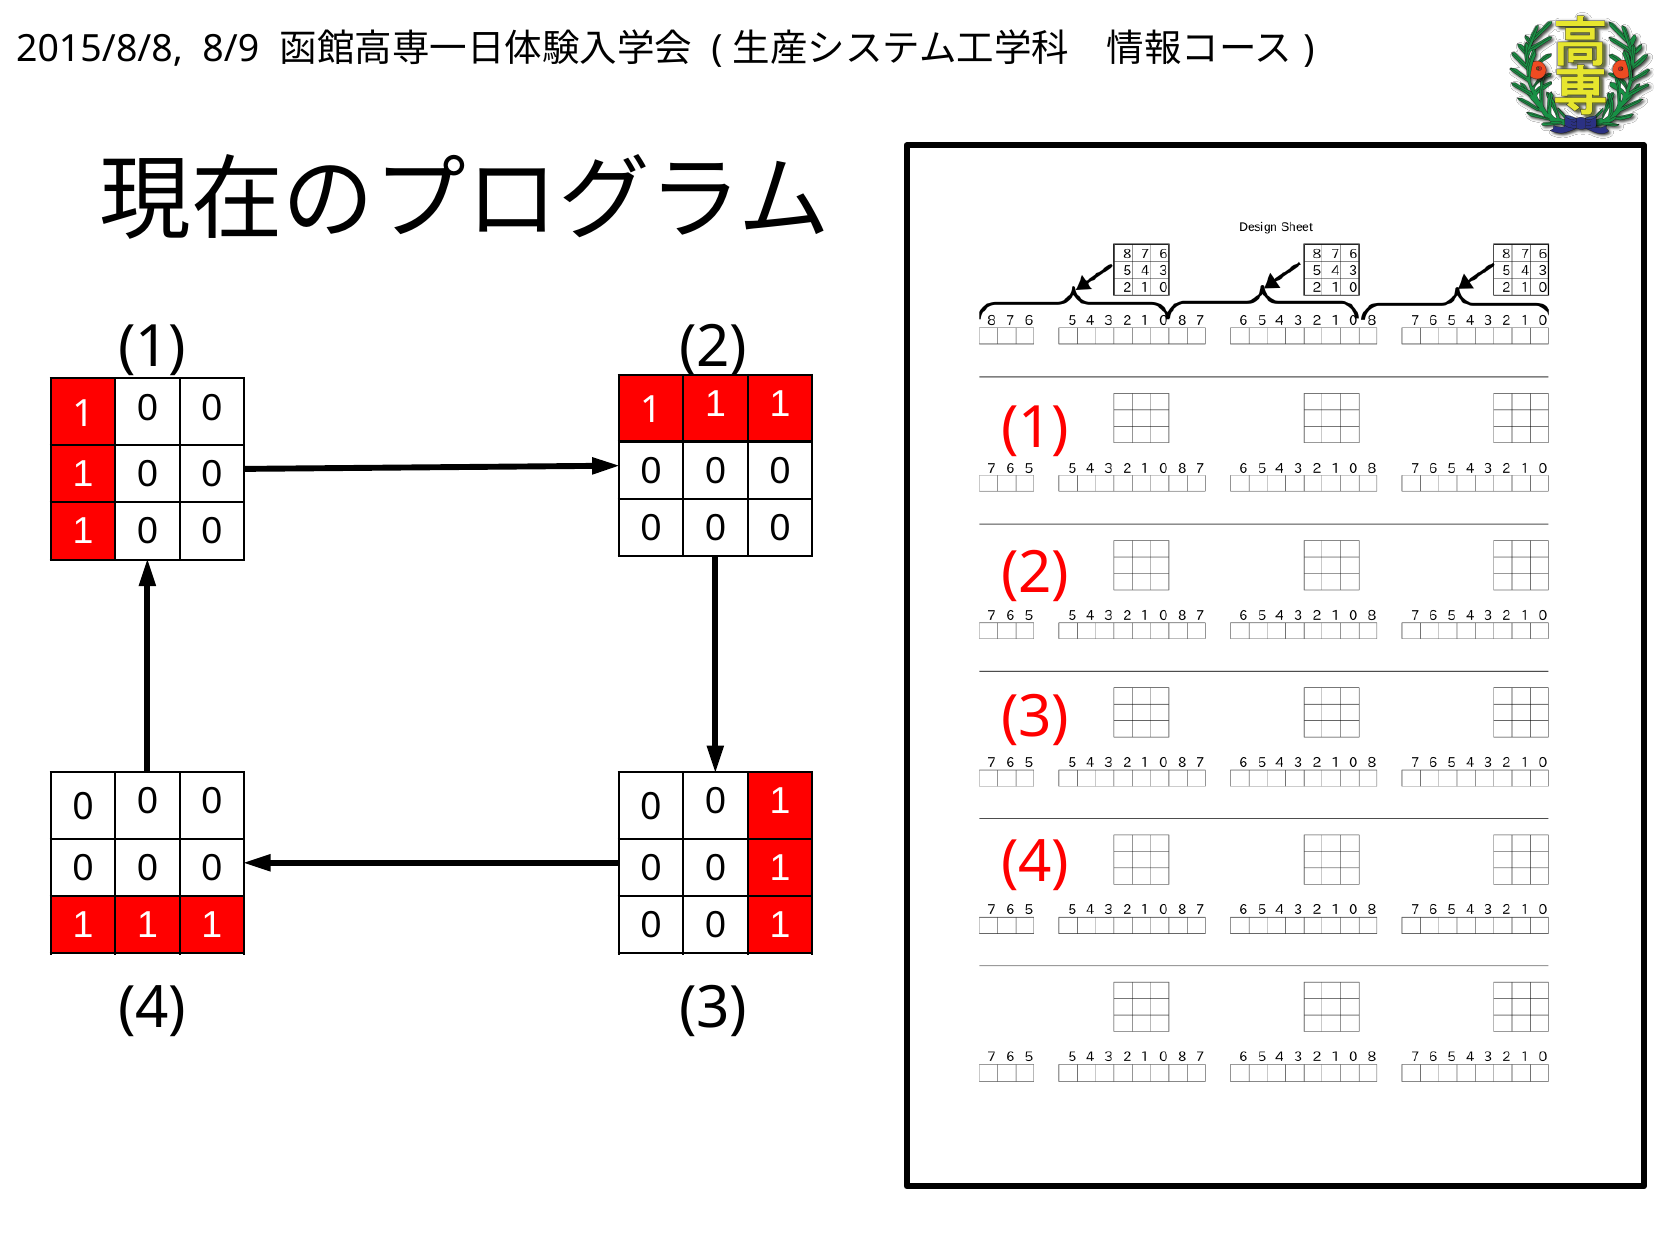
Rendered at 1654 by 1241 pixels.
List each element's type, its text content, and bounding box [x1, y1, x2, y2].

table_header 0 [684, 773, 747, 838]
text_box (2) [664, 296, 771, 370]
text_box (3) [986, 667, 1092, 741]
table_cell 0 [116, 840, 179, 895]
table_cell 0 [620, 840, 682, 895]
table_cell 0 [749, 443, 811, 498]
title 現在のプログラム [24, 119, 907, 264]
table_cell 0 [116, 503, 179, 559]
text_box (3) [664, 958, 771, 1032]
text_box (1) [986, 377, 1092, 451]
table_cell 0 [620, 500, 682, 555]
table_cell 0 [620, 897, 682, 952]
table_cell 1 [181, 897, 243, 952]
table_cell 0 [684, 840, 747, 895]
table_cell 0 [116, 446, 179, 501]
table_header 0 [52, 773, 114, 838]
table_header 0 [116, 379, 179, 444]
table_cell 0 [52, 840, 114, 895]
table_cell 0 [684, 897, 747, 952]
picture [909, 148, 1641, 1184]
table_header 1 [620, 376, 682, 440]
table_header 0 [116, 773, 179, 838]
text_box (4) [986, 812, 1092, 886]
table_cell 1 [749, 840, 811, 895]
table_cell 1 [52, 503, 114, 559]
table_header 0 [181, 773, 243, 838]
table_cell 0 [181, 446, 243, 501]
table_cell 0 [684, 443, 747, 498]
table_header 1 [684, 376, 747, 440]
table_header 1 [52, 379, 114, 444]
table_cell 0 [620, 443, 682, 498]
table_cell 0 [181, 503, 243, 559]
text_box (1) [103, 296, 209, 370]
table_cell 0 [749, 500, 811, 555]
picture [1506, 0, 1654, 157]
table_header 0 [181, 379, 243, 444]
table_header 1 [749, 376, 811, 440]
table_cell 1 [116, 897, 179, 952]
table_header 0 [620, 773, 682, 838]
text_box (2) [986, 522, 1092, 596]
text_box (4) [103, 958, 209, 1032]
table_cell 1 [52, 897, 114, 952]
table_cell 1 [749, 897, 811, 952]
table_cell 1 [52, 446, 114, 501]
table_cell 0 [181, 840, 243, 895]
table_header 1 [749, 773, 811, 838]
table_cell 0 [684, 500, 747, 555]
